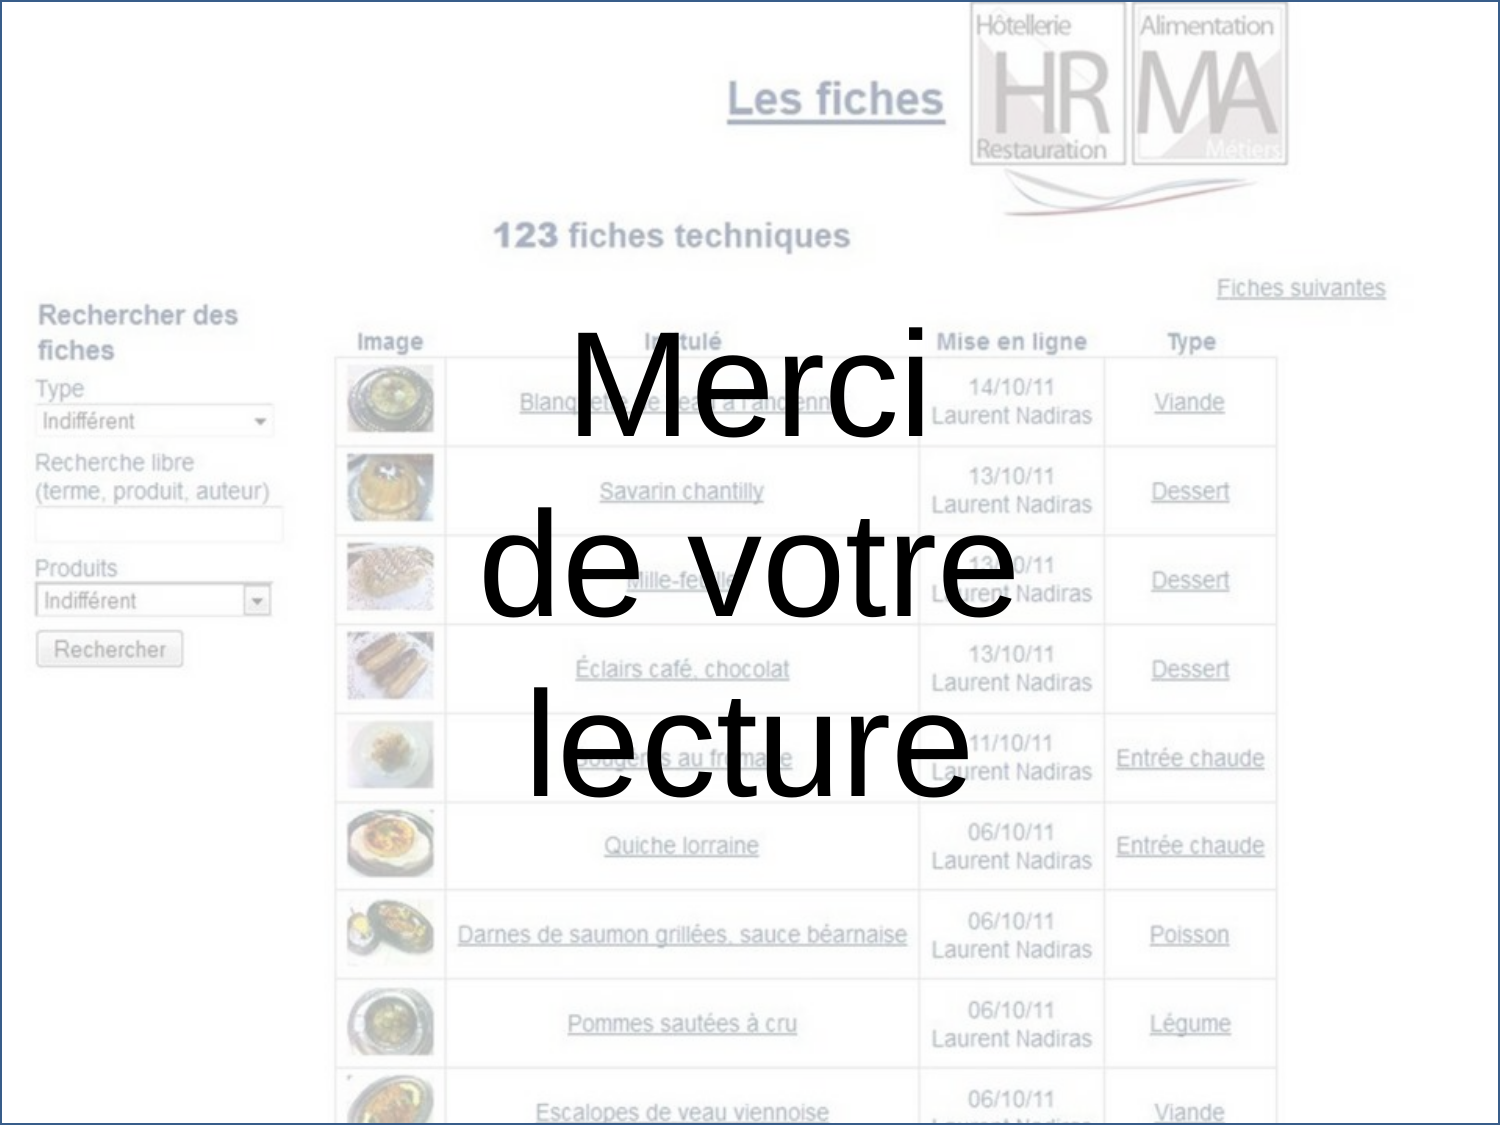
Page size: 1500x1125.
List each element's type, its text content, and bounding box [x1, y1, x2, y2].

text_box [0, 0, 1500, 1125]
title Merci de votre lecture [112, 172, 1388, 941]
